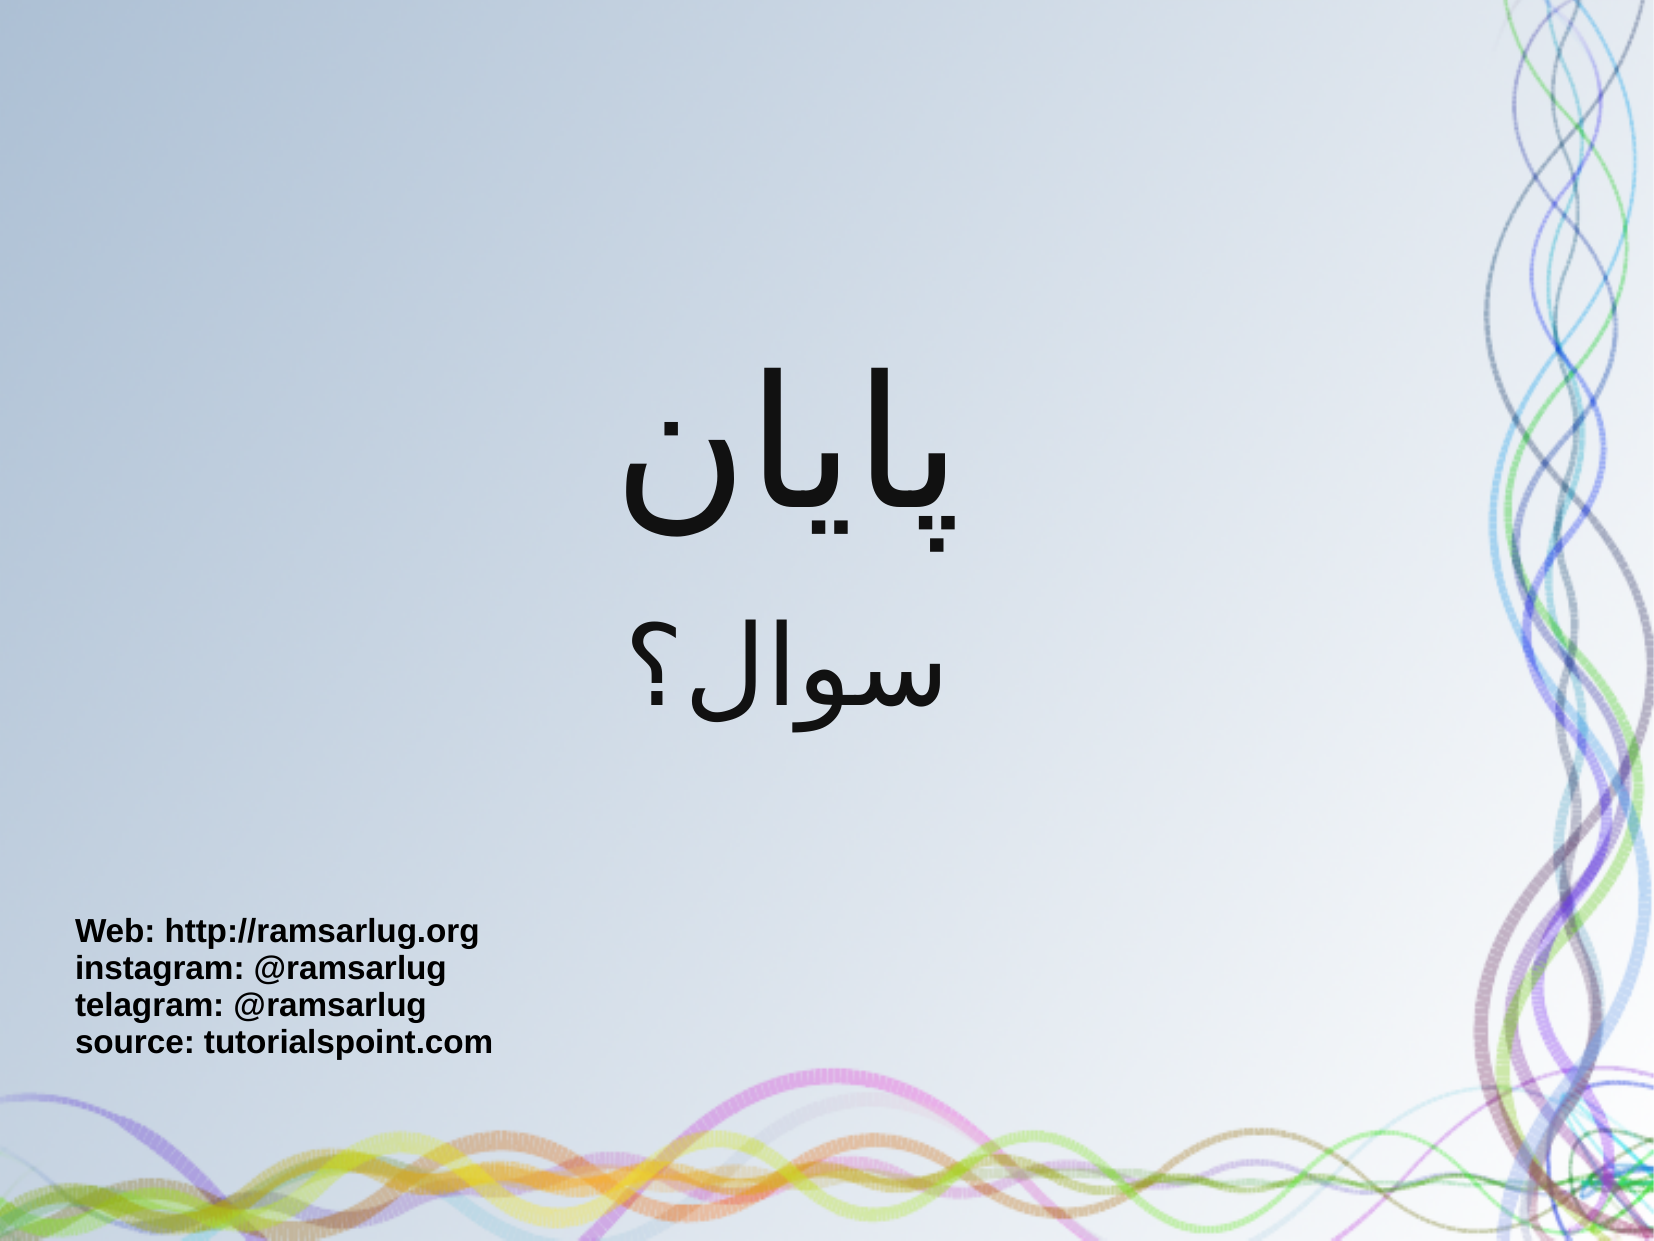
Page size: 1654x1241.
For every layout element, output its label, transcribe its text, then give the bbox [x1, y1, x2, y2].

picture [0, 0, 1654, 1241]
title Web: http://ramsarlug.org instagram: @ramsarlug telagram: @ramsarlug source: tutorialspoint.com [75, 900, 1463, 1073]
text_box پایان سوال؟ [300, 300, 1276, 826]
